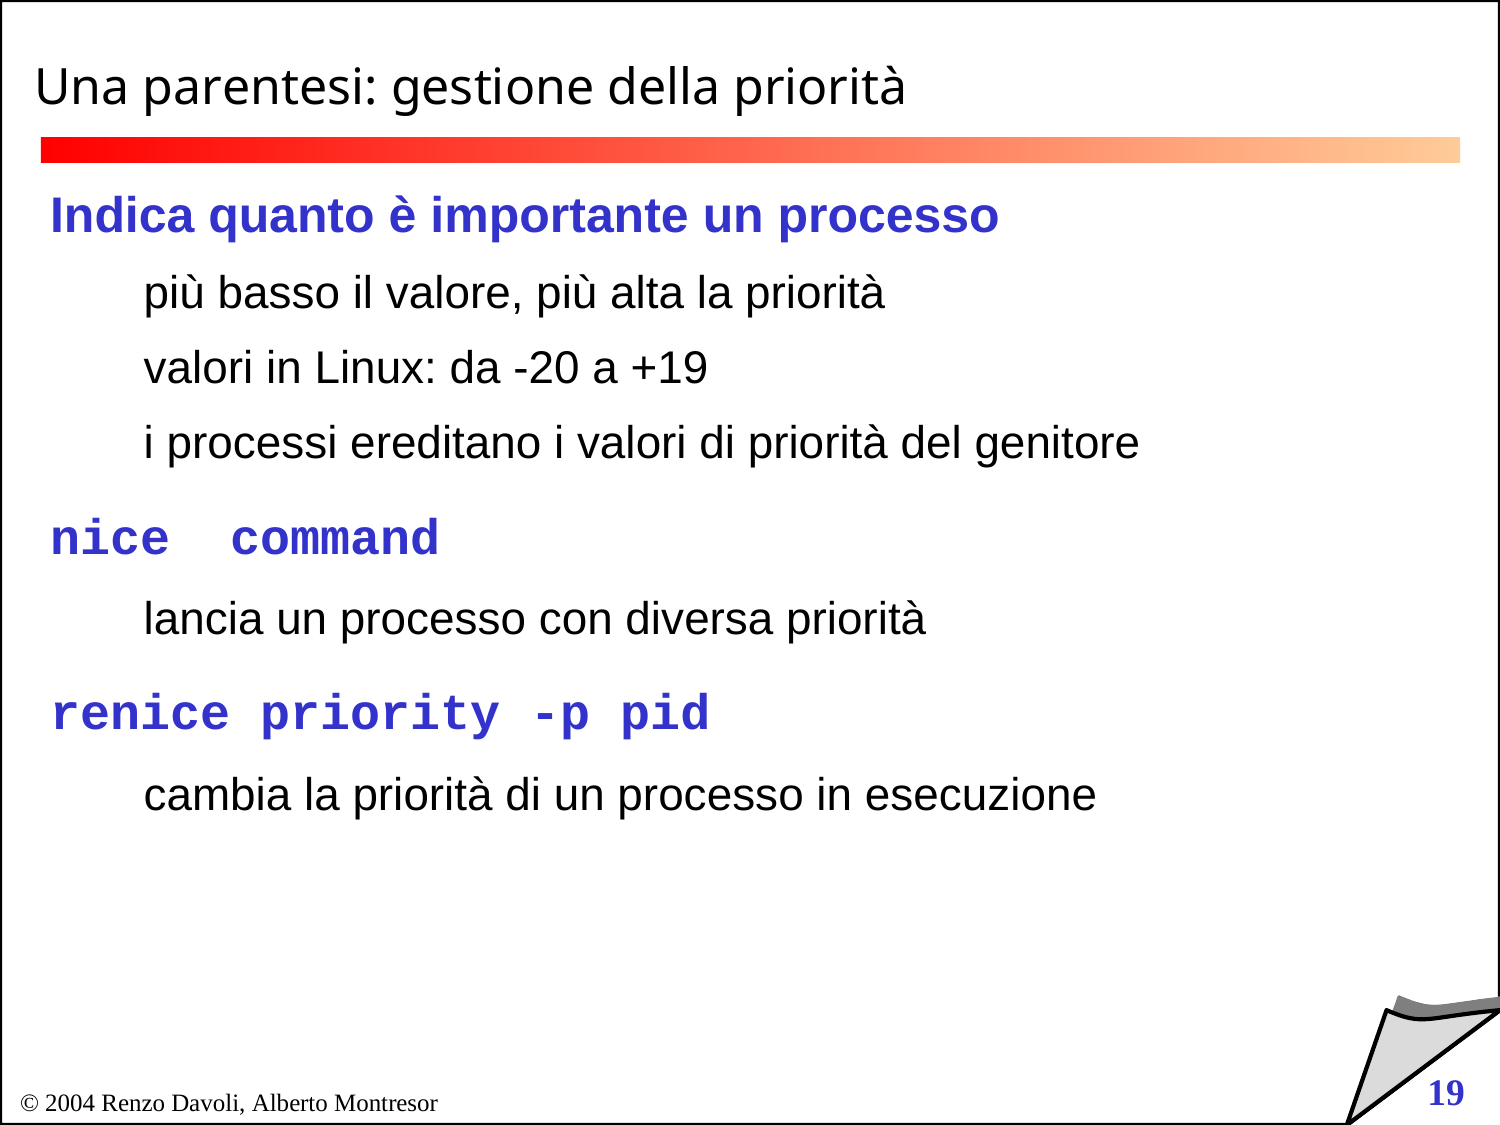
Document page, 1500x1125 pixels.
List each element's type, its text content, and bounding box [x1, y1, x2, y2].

list Indica quanto è importante un processo più basso il valore, più alta la priorità valori in Linux: da -20 a +19 i processi ereditano i valori di priorità del genitore nice command lancia un processo con diversa priorità renice priority -p pid cambia la priorità di un processo in esecuzione [50, 187, 1450, 821]
title Una parentesi: gestione della priorità [34, 44, 1466, 131]
